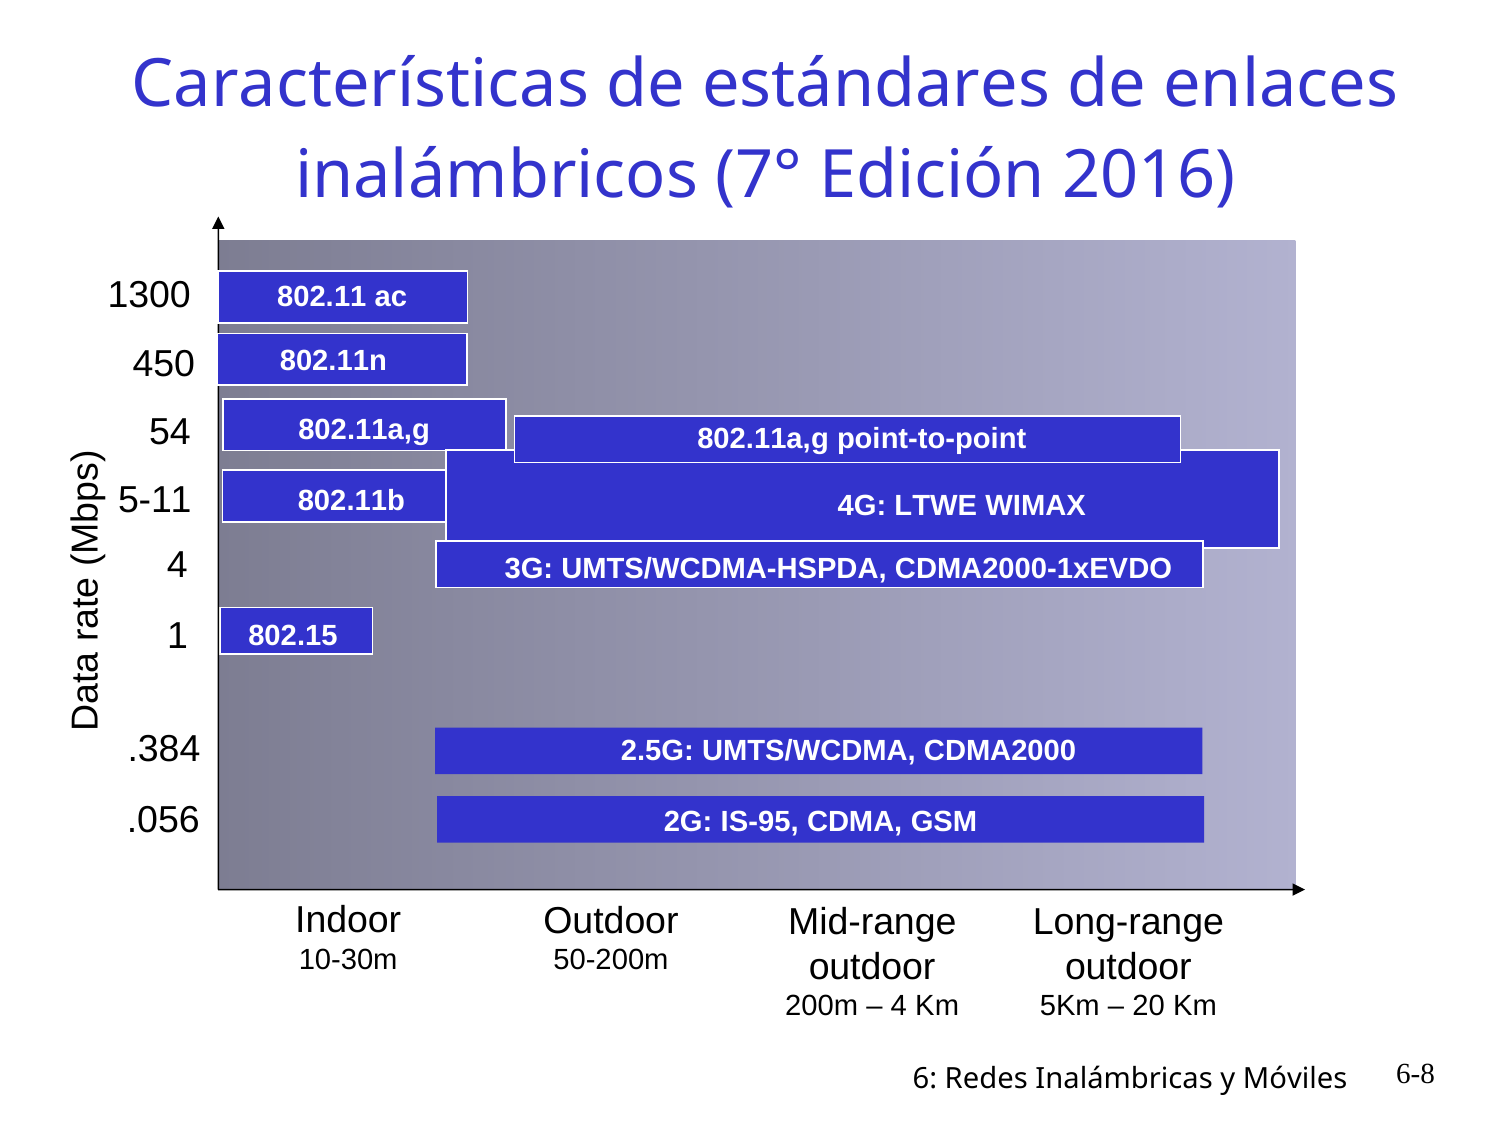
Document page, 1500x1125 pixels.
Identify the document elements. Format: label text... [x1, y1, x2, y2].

text_box 450 [117, 331, 210, 392]
text_box Data rate (Mbps) [52, 435, 113, 746]
text_box Long-range outdoor 5Km – 20 Km [1017, 889, 1239, 1030]
text_box 54 [134, 399, 206, 460]
text_box 802.11a,g point-to-point [682, 412, 1042, 463]
text_box 802.11a,g [283, 403, 445, 453]
text_box 1 [152, 603, 203, 664]
text_box 5-11 [113, 467, 208, 528]
title Características de estándares de enlaces inalámbricos (7° Edición 2016) [82, 32, 1450, 220]
text_box 3G: UMTS/WCDMA-HSPDA, CDMA2000-1xEVDO [489, 542, 1188, 592]
text_box [217, 240, 1296, 888]
text_box .056 [112, 787, 215, 848]
text_box 1300 [34, 262, 206, 323]
text_box 4 [151, 532, 203, 593]
text_box Outdoor 50-200m [528, 888, 694, 984]
text_box 4G: LTWE WIMAX [822, 479, 1101, 530]
text_box 802.11n [265, 334, 402, 384]
text_box Indoor 10-30m [280, 887, 417, 983]
text_box Mid-range outdoor 200m – 4 Km [770, 889, 974, 1030]
text_box .384 [112, 716, 216, 777]
text_box 2.5G: UMTS/WCDMA, CDMA2000 [606, 723, 1092, 774]
text_box 802.15 [233, 608, 353, 659]
text_box 2G: IS-95, CDMA, GSM [649, 794, 993, 845]
text_box 802.11 ac [262, 270, 423, 321]
text_box 802.11b [283, 474, 420, 524]
